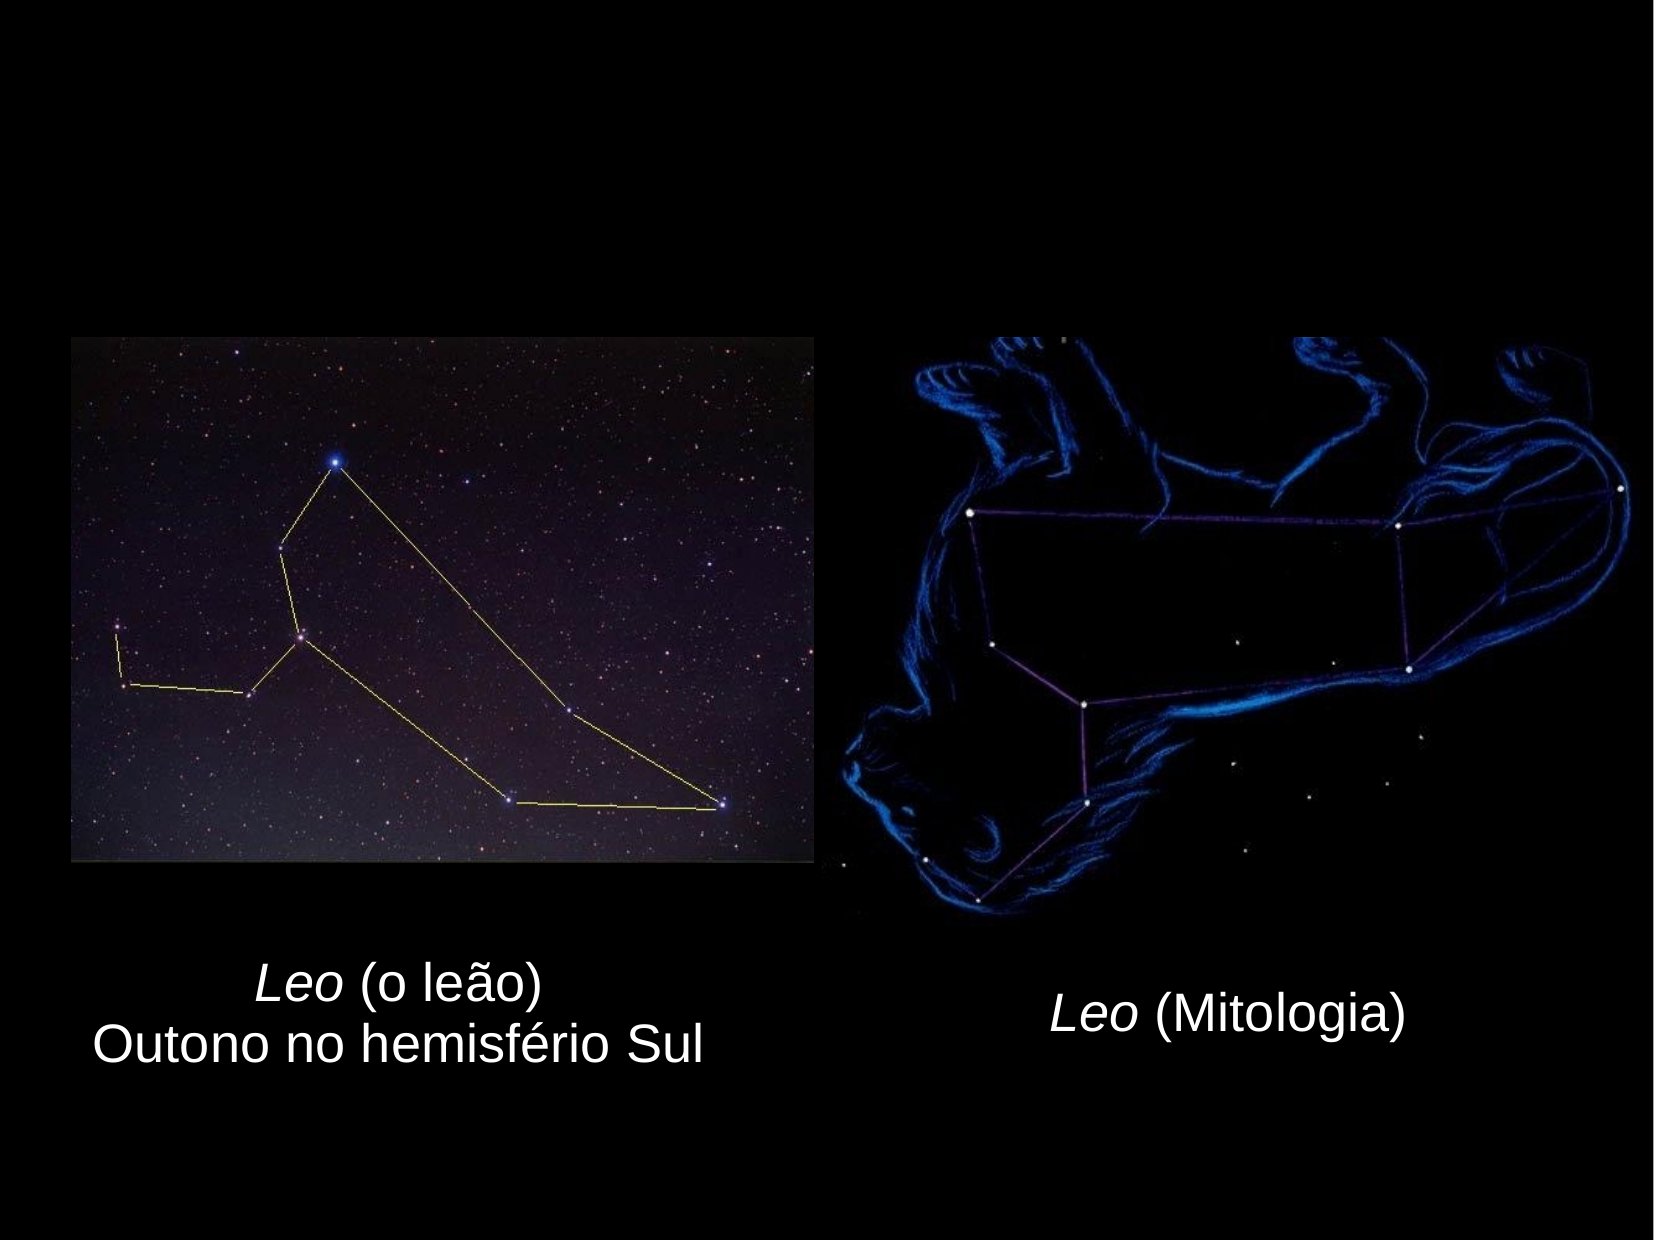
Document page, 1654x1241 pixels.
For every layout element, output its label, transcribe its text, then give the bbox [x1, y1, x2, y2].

text_box Leo (Mitologia) [1034, 975, 1423, 1059]
picture [71, 337, 814, 863]
text_box Leo (o leão) Outono no hemisfério Sul [77, 945, 790, 1097]
picture [822, 337, 1640, 926]
